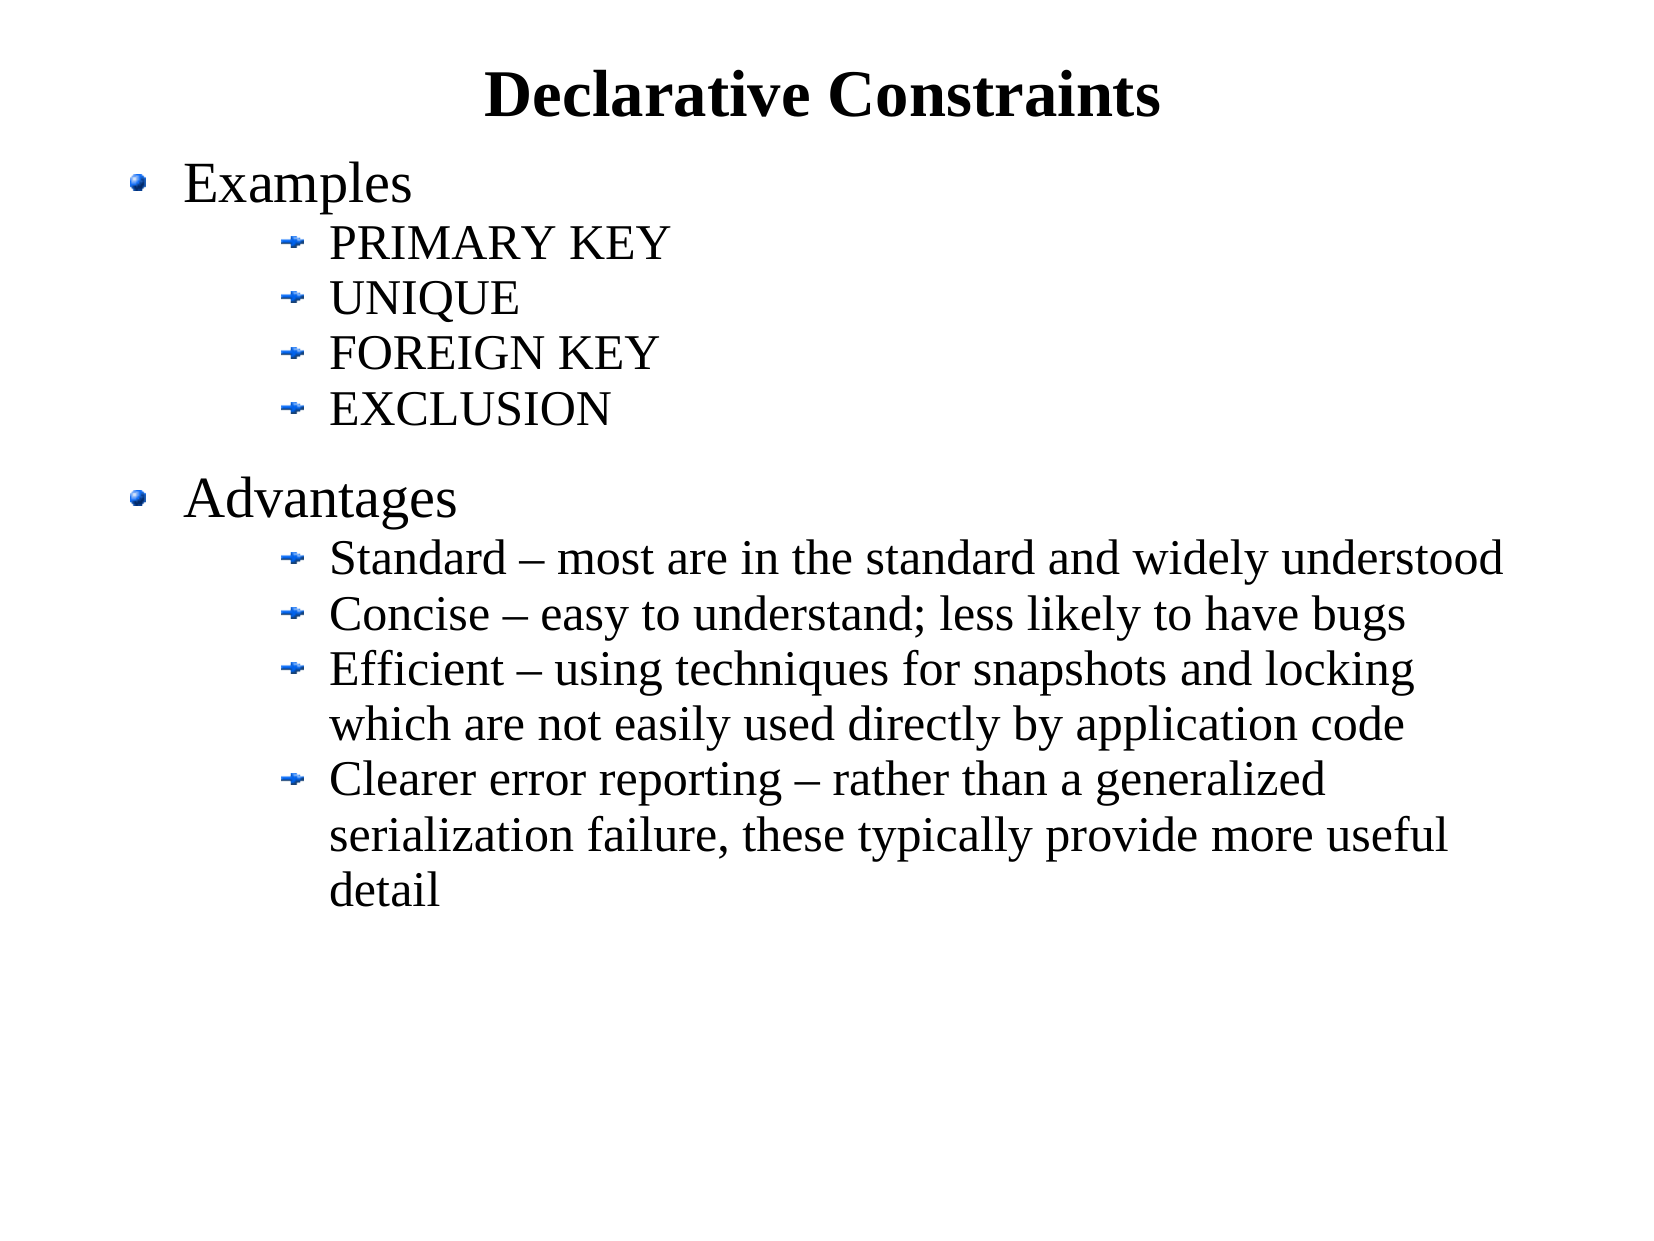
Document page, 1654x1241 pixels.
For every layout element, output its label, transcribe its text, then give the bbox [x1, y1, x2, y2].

list Examples PRIMARY KEY UNIQUE FOREIGN KEY EXCLUSION Advantages Standard – most are in the standard and widely understood Concise – easy to understand; less likely to have bugs Efficient – using techniques for snapshots and locking which are not easily used directly by application code Clearer error reporting – rather than a generalized serialization failure, these typically provide more useful detail [112, 150, 1536, 1201]
title Declarative Constraints [112, 37, 1535, 150]
